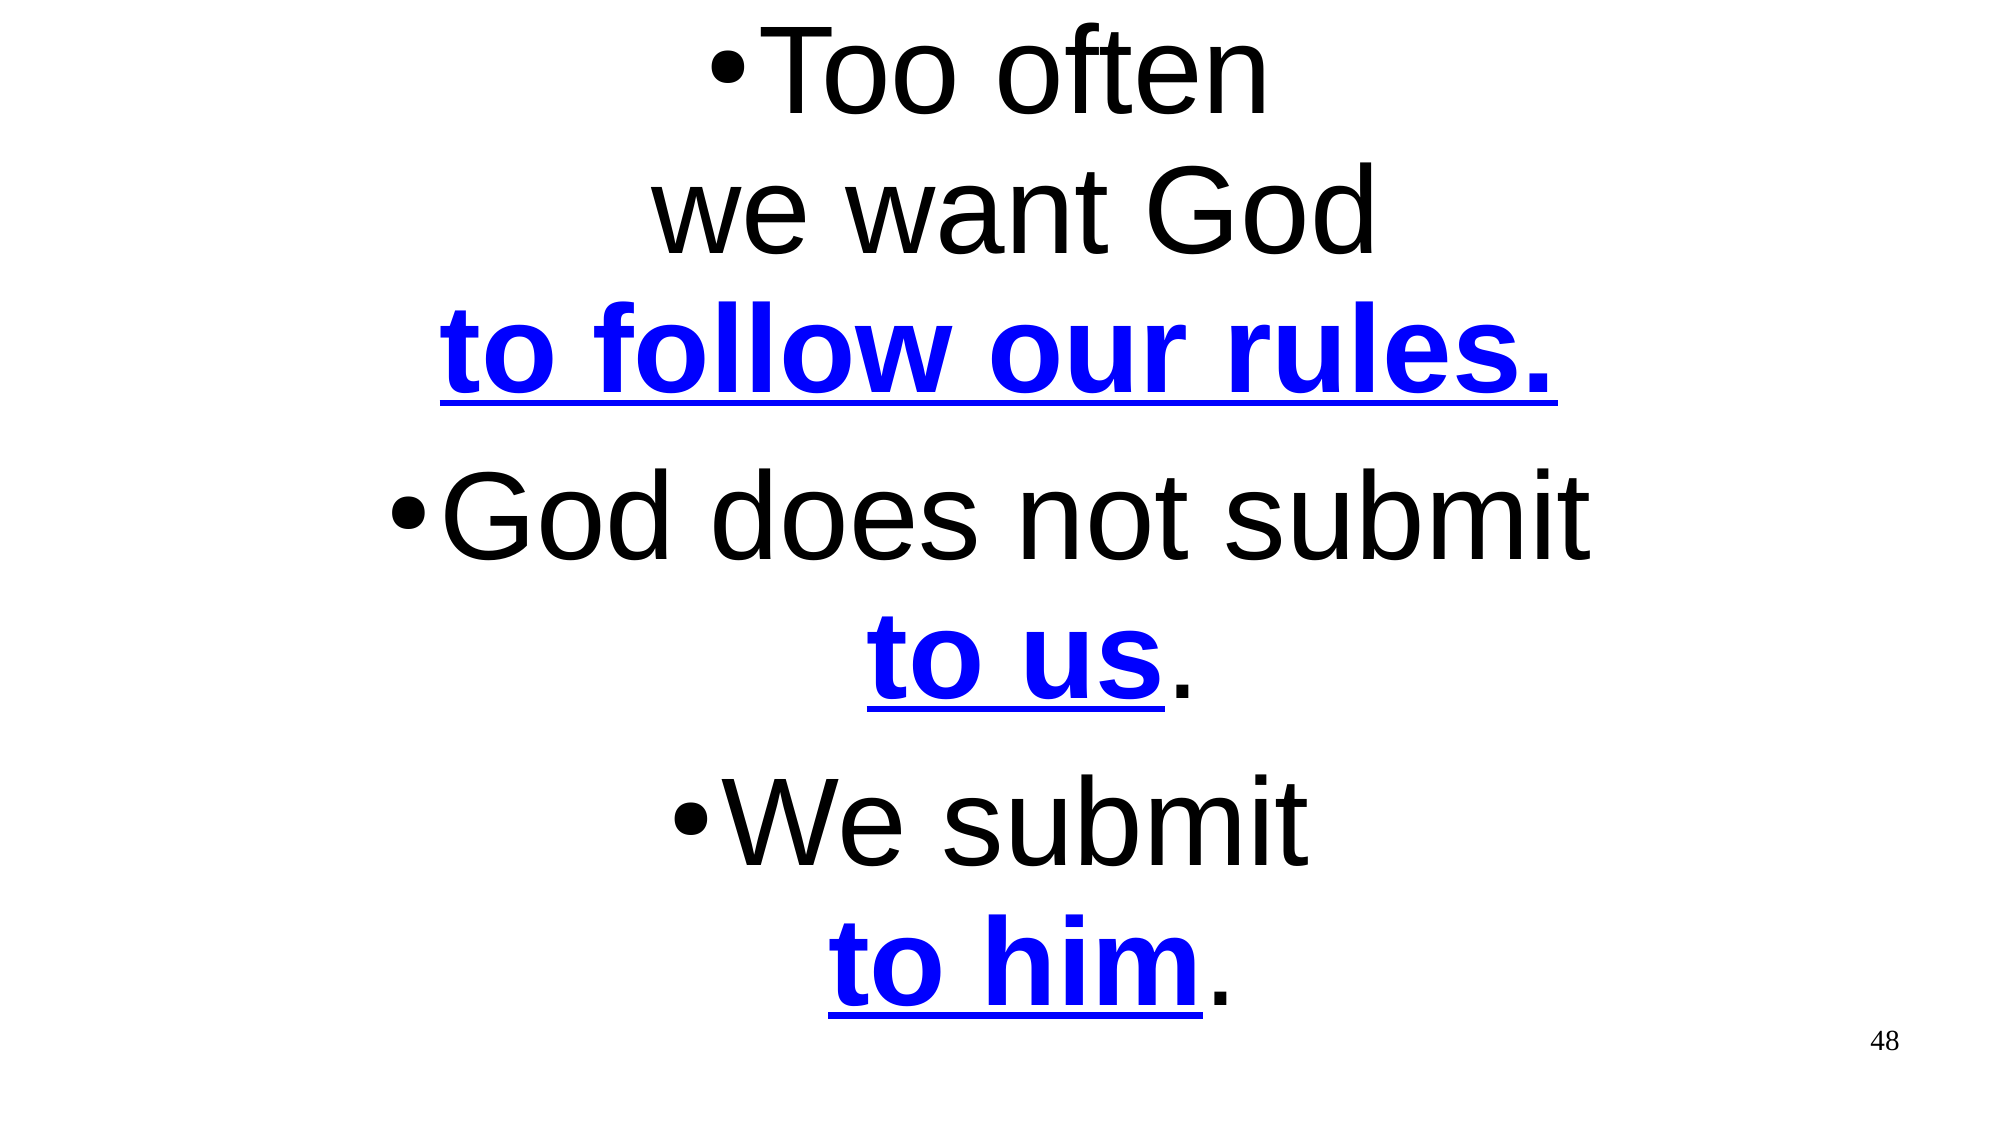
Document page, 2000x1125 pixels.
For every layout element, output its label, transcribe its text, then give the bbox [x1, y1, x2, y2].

list Too often we want God to follow our rules. God does not submit to us. We submit to him. [0, 0, 1996, 1123]
